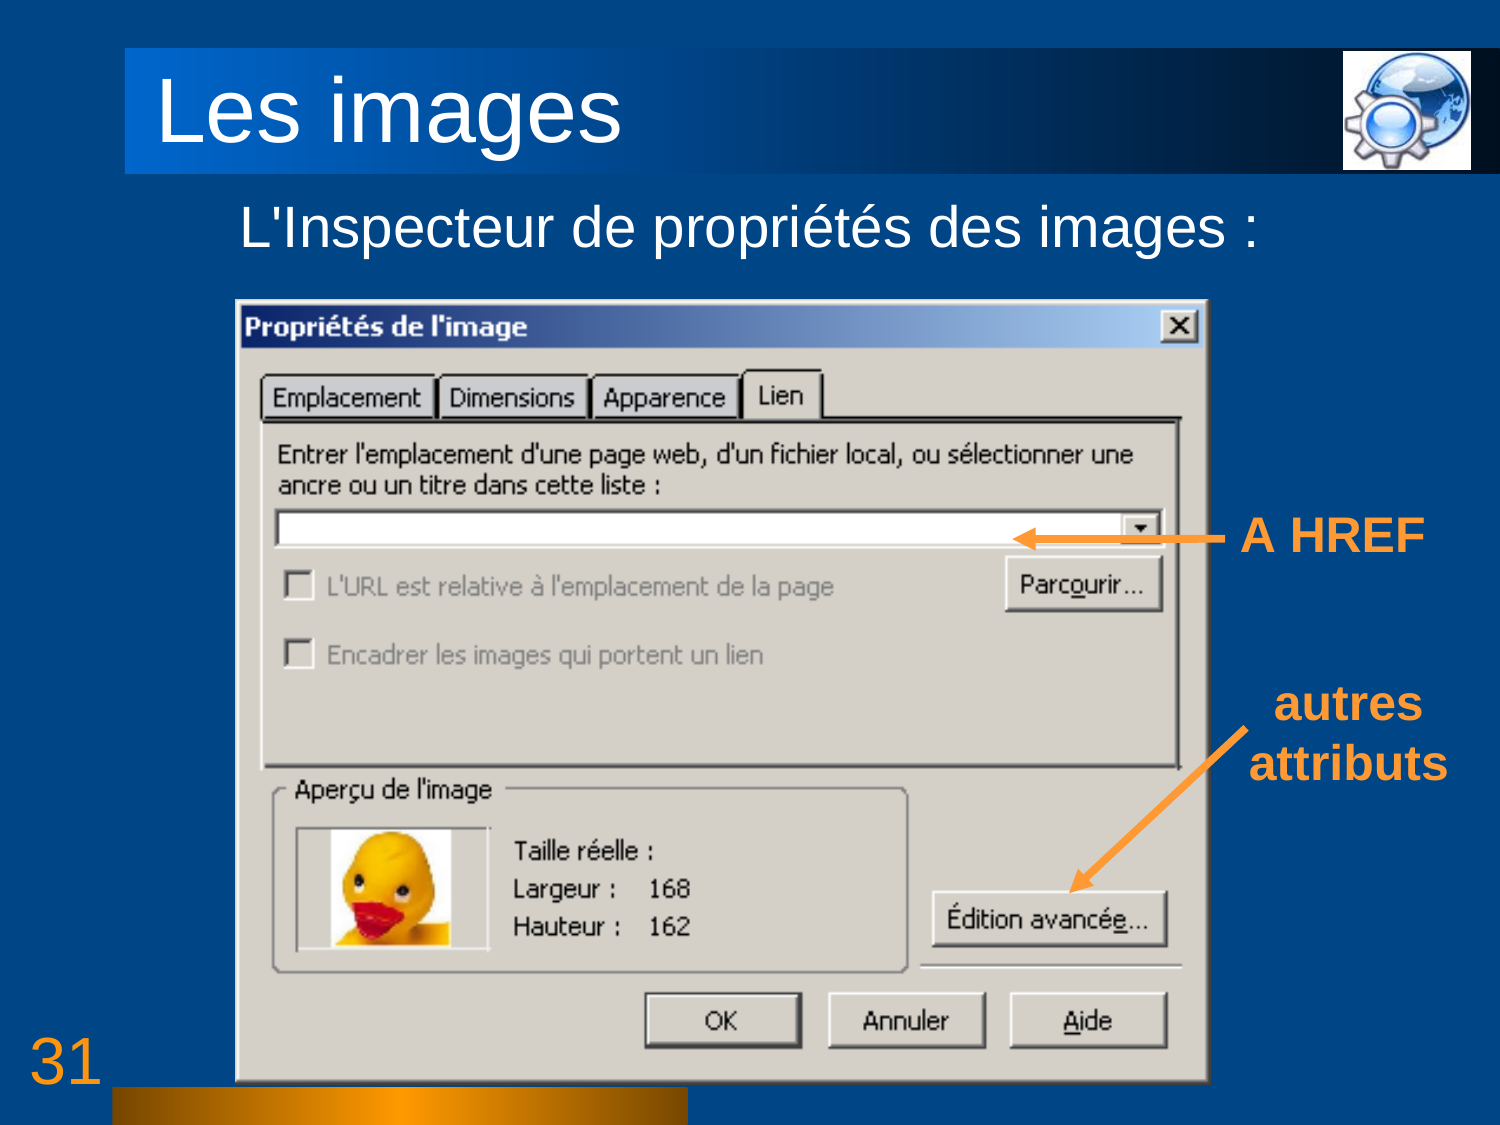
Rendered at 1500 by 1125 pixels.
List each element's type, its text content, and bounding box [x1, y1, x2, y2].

list L'Inspecteur de propriétés des images : [87, 187, 1413, 976]
picture [235, 976, 1211, 1085]
text_box autres attributs [1198, 667, 1499, 804]
text_box A HREF [1224, 500, 1463, 574]
picture [1416, 51, 1471, 170]
title Les images [140, 17, 1416, 205]
